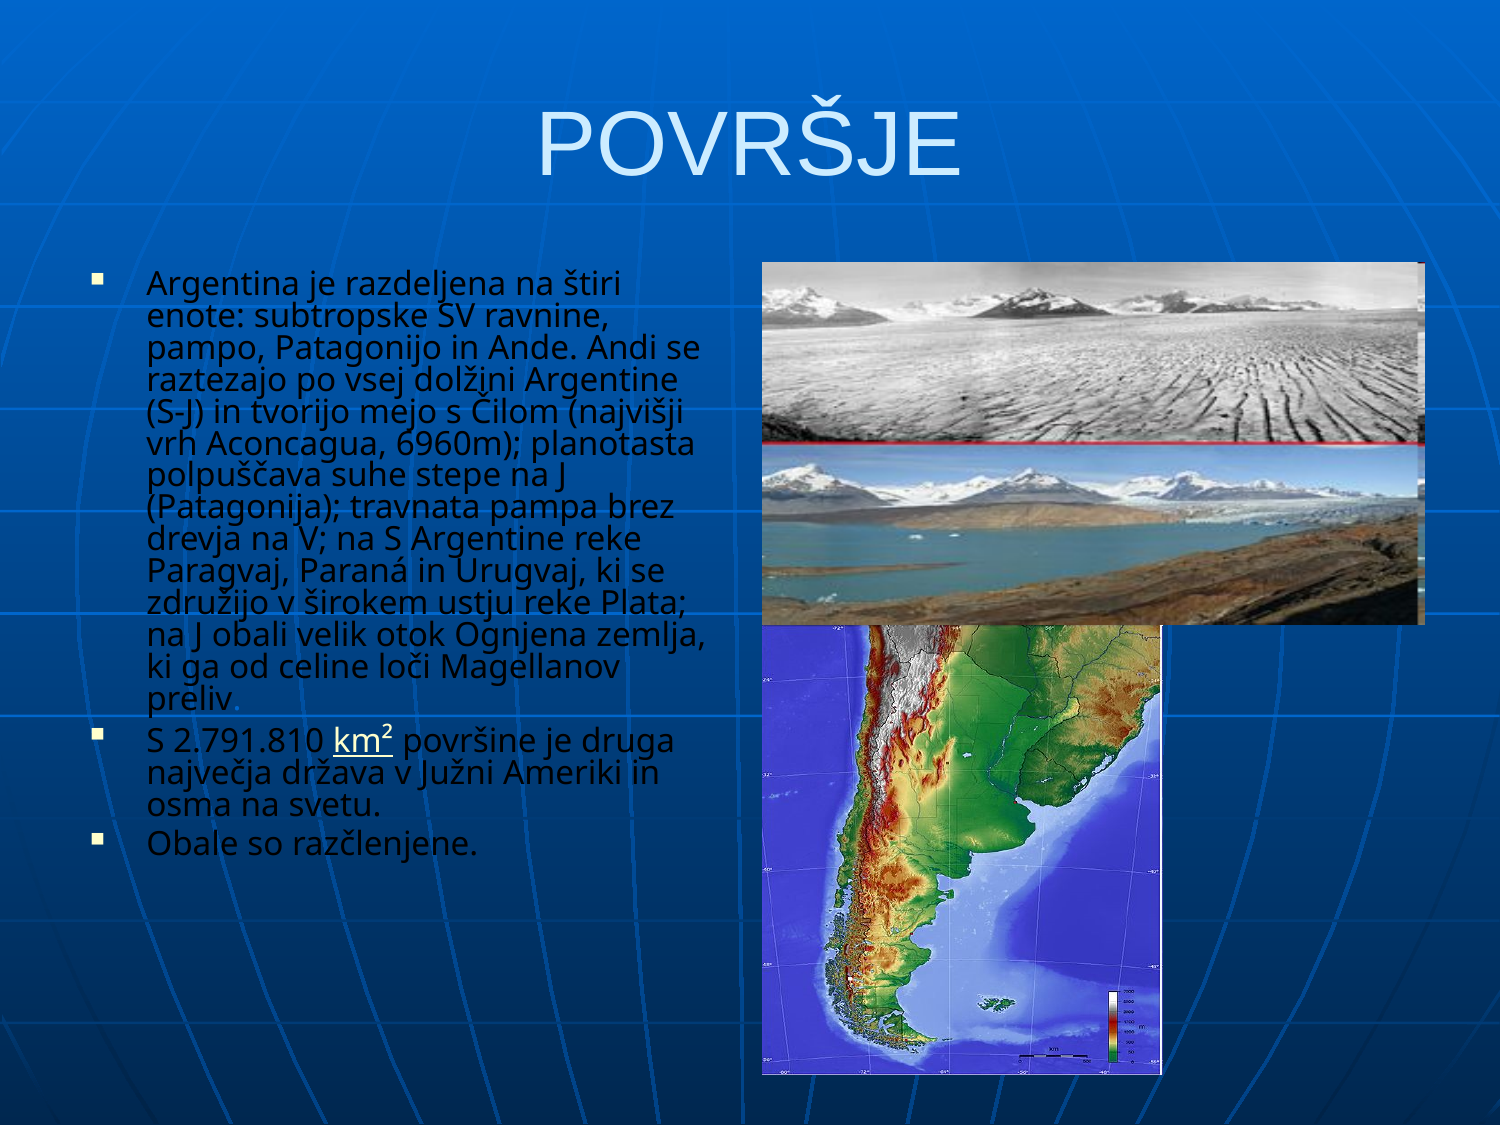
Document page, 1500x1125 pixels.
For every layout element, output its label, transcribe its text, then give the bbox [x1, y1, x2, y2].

list Argentina je razdeljena na štiri enote: subtropske SV ravnine, pampo, Patagonijo in Ande. Andi se raztezajo po vsej dolžini Argentine (S-J) in tvorijo mejo s Čilom (najvišji vrh Aconcagua, 6960m); planotasta polpuščava suhe stepe na J (Patagonija); travnata pampa brez drevja na V; na S Argentine reke Paragvaj, Paraná in Urugvaj, ki se združijo v širokem ustju reke Plata; na J obali velik otok Ognjena zemlja, ki ga od celine loči Magellanov preliv. S 2.791.810 km² površine je druga največja država v Južni Ameriki in osma na svetu. Obale so razčlenjene. [75, 262, 738, 1006]
title POVRŠJE [75, 45, 1425, 233]
picture [762, 262, 1425, 1075]
